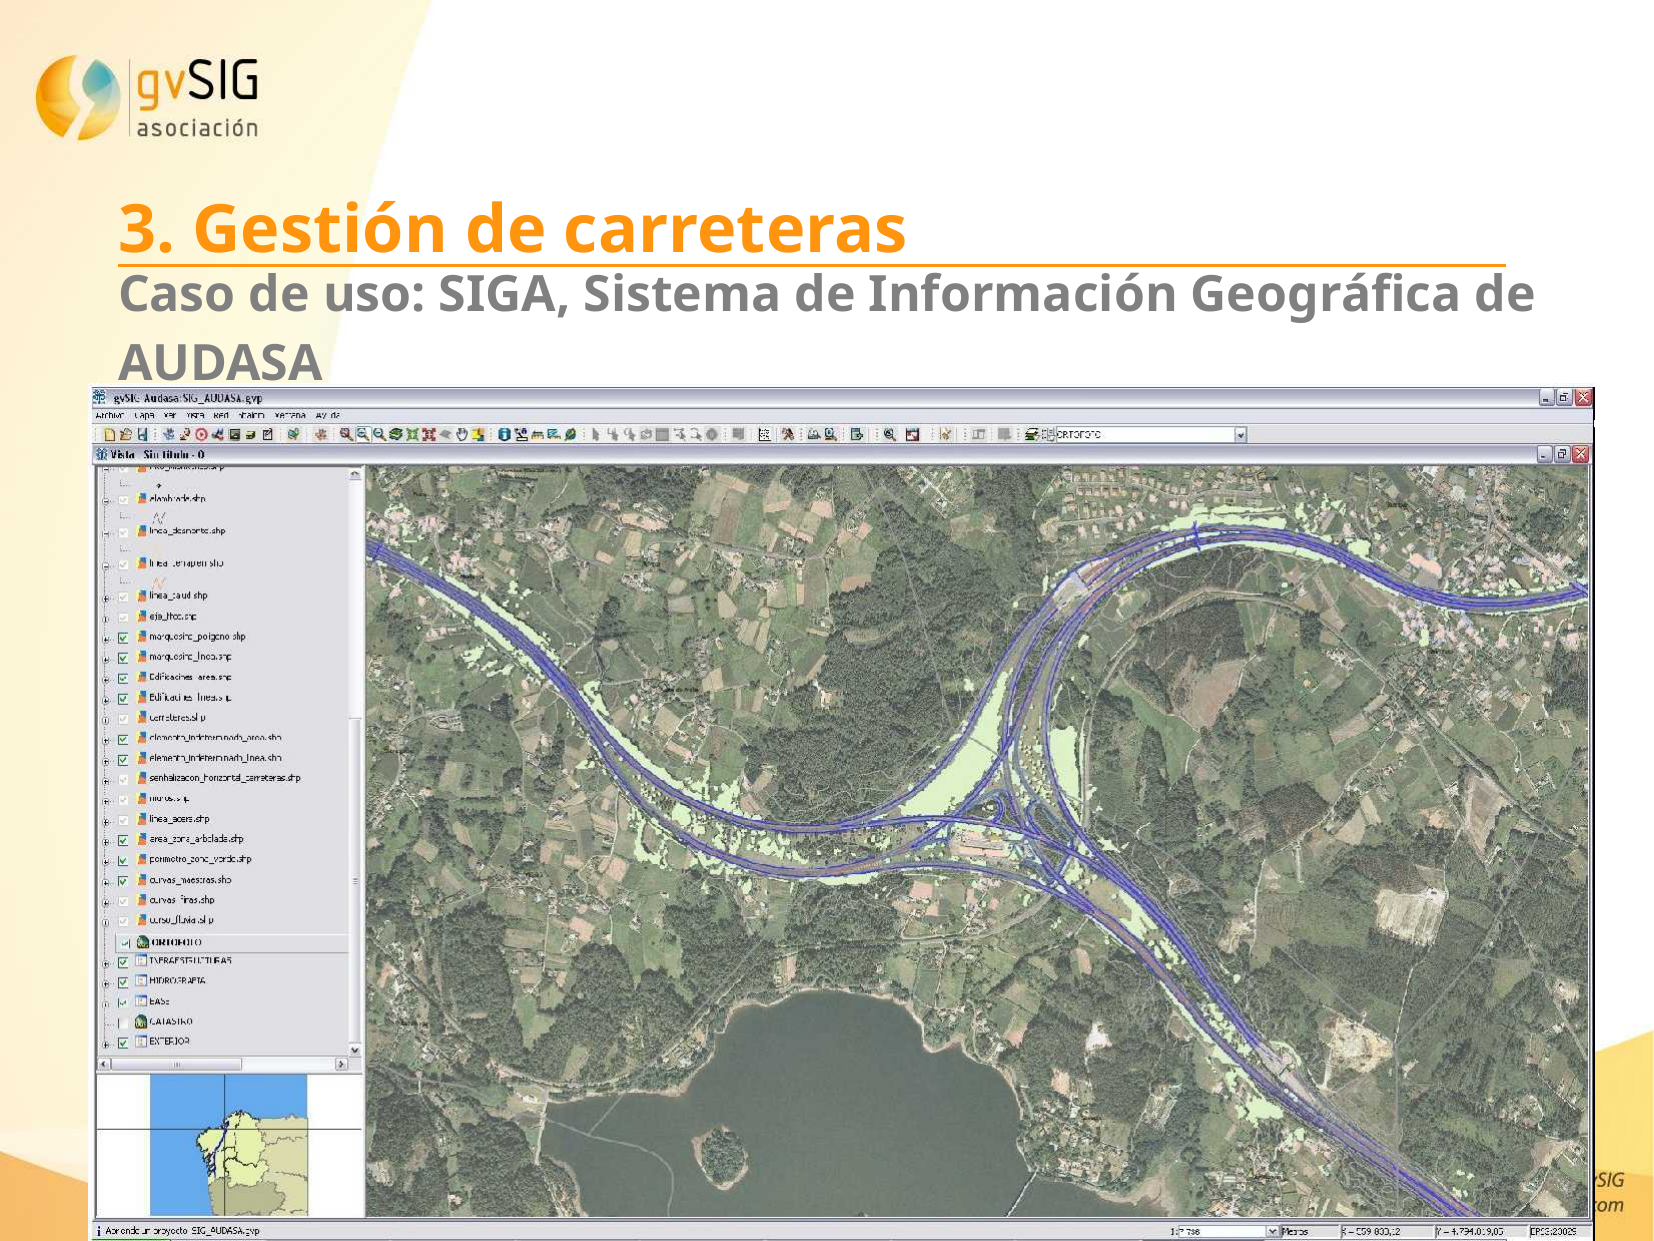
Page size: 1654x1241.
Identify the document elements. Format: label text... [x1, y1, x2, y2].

title 3. Gestión de carreteras [118, 177, 1607, 268]
picture [0, 0, 1654, 1241]
title Caso de uso: SIGA, Sistema de Información Geográfica de AUDASA [118, 268, 1654, 385]
